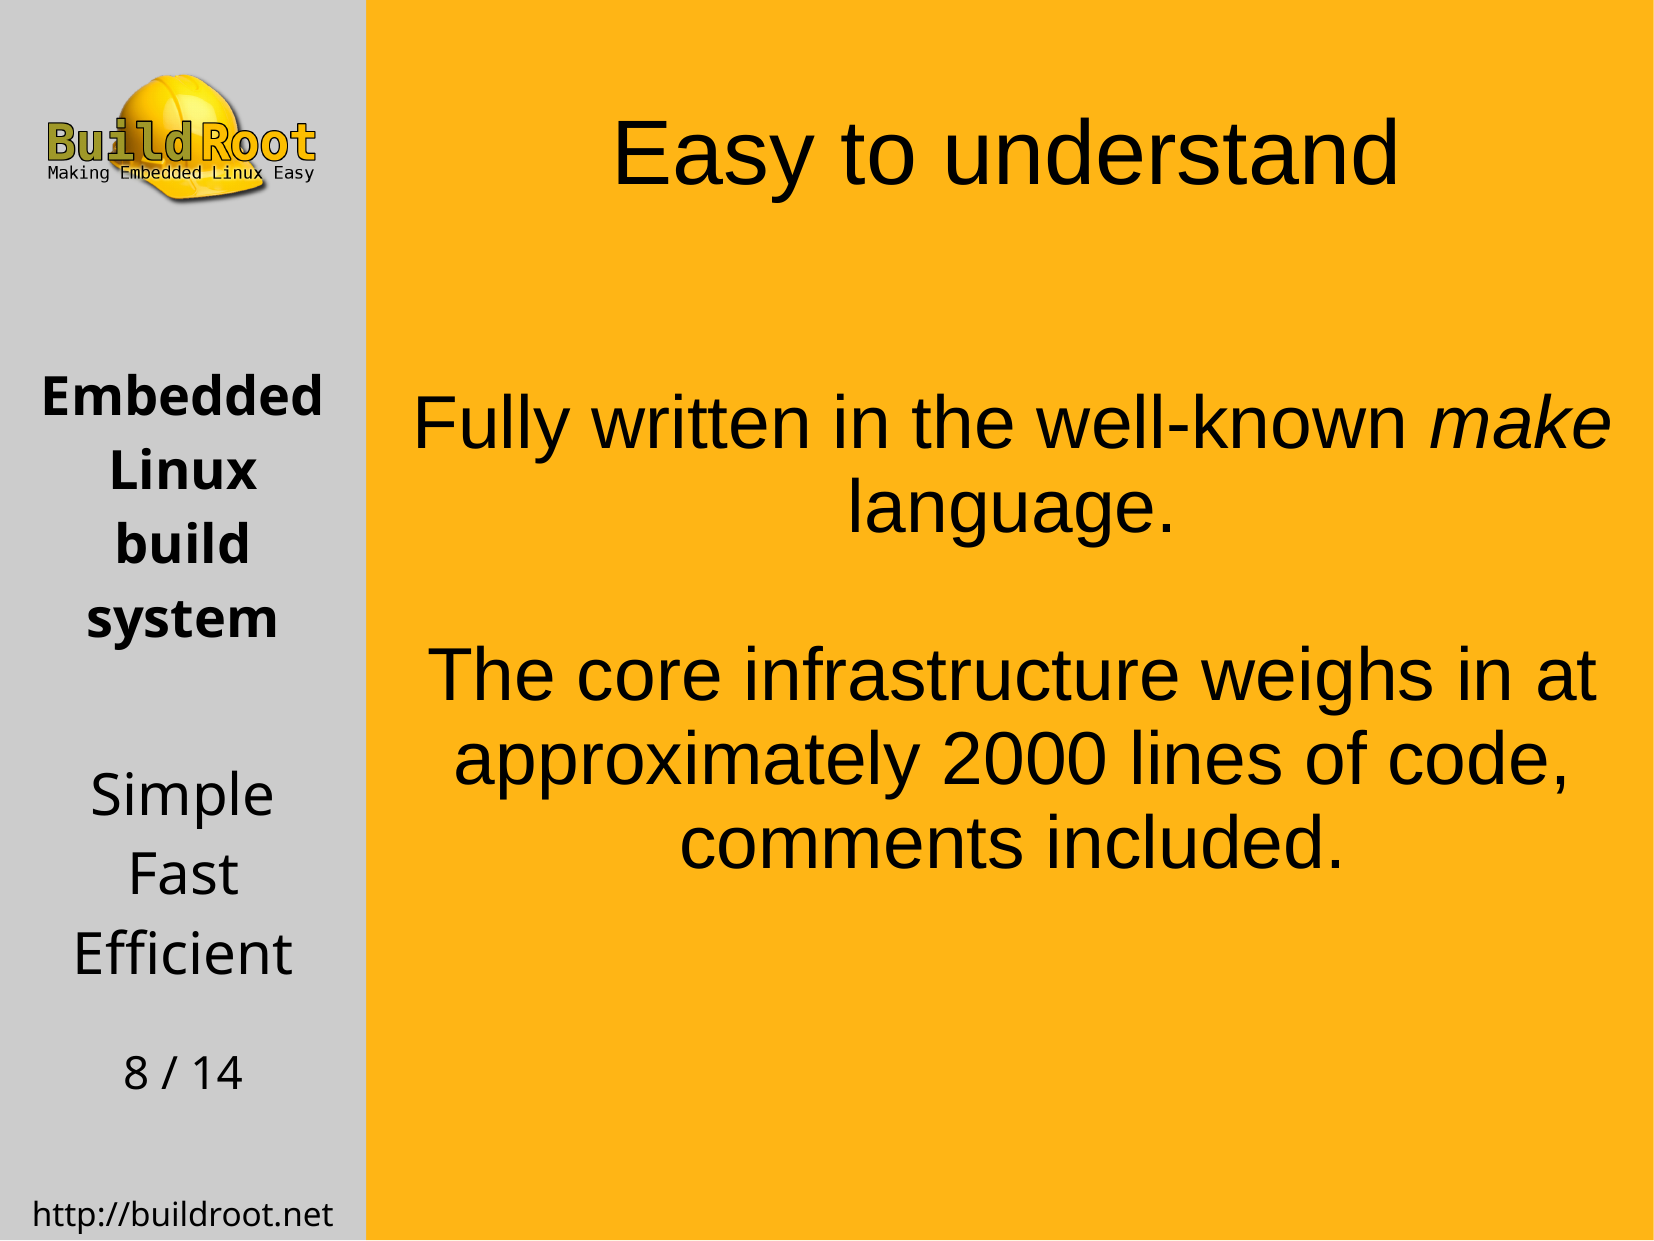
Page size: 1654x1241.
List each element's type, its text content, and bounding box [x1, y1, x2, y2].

text_box Fully written in the well-known make language. The core infrastructure weighs in at approximately 2000 lines of code, comments included. [372, 373, 1654, 892]
title Easy to understand [442, 49, 1571, 257]
picture [21, 54, 349, 219]
